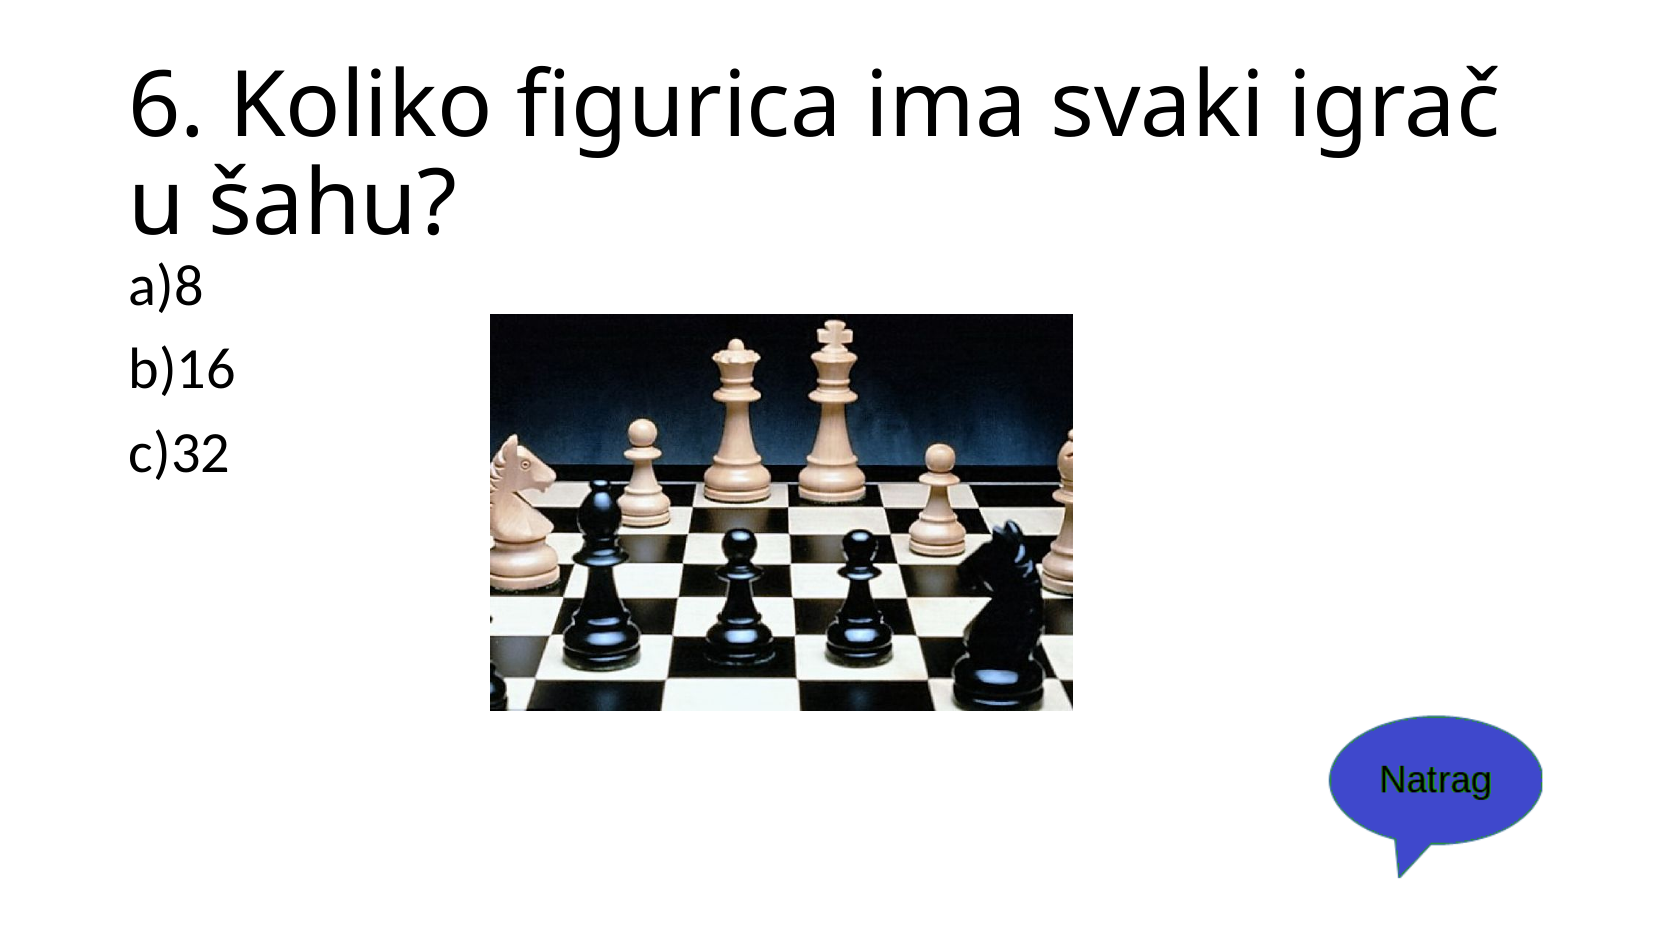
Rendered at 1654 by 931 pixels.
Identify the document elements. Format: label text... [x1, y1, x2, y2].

title 6. Koliko figurica ima svaki igrač u šahu? [113, 49, 1540, 230]
picture [490, 315, 1073, 711]
picture [1290, 708, 1560, 887]
list 8 16 32 [113, 247, 307, 838]
